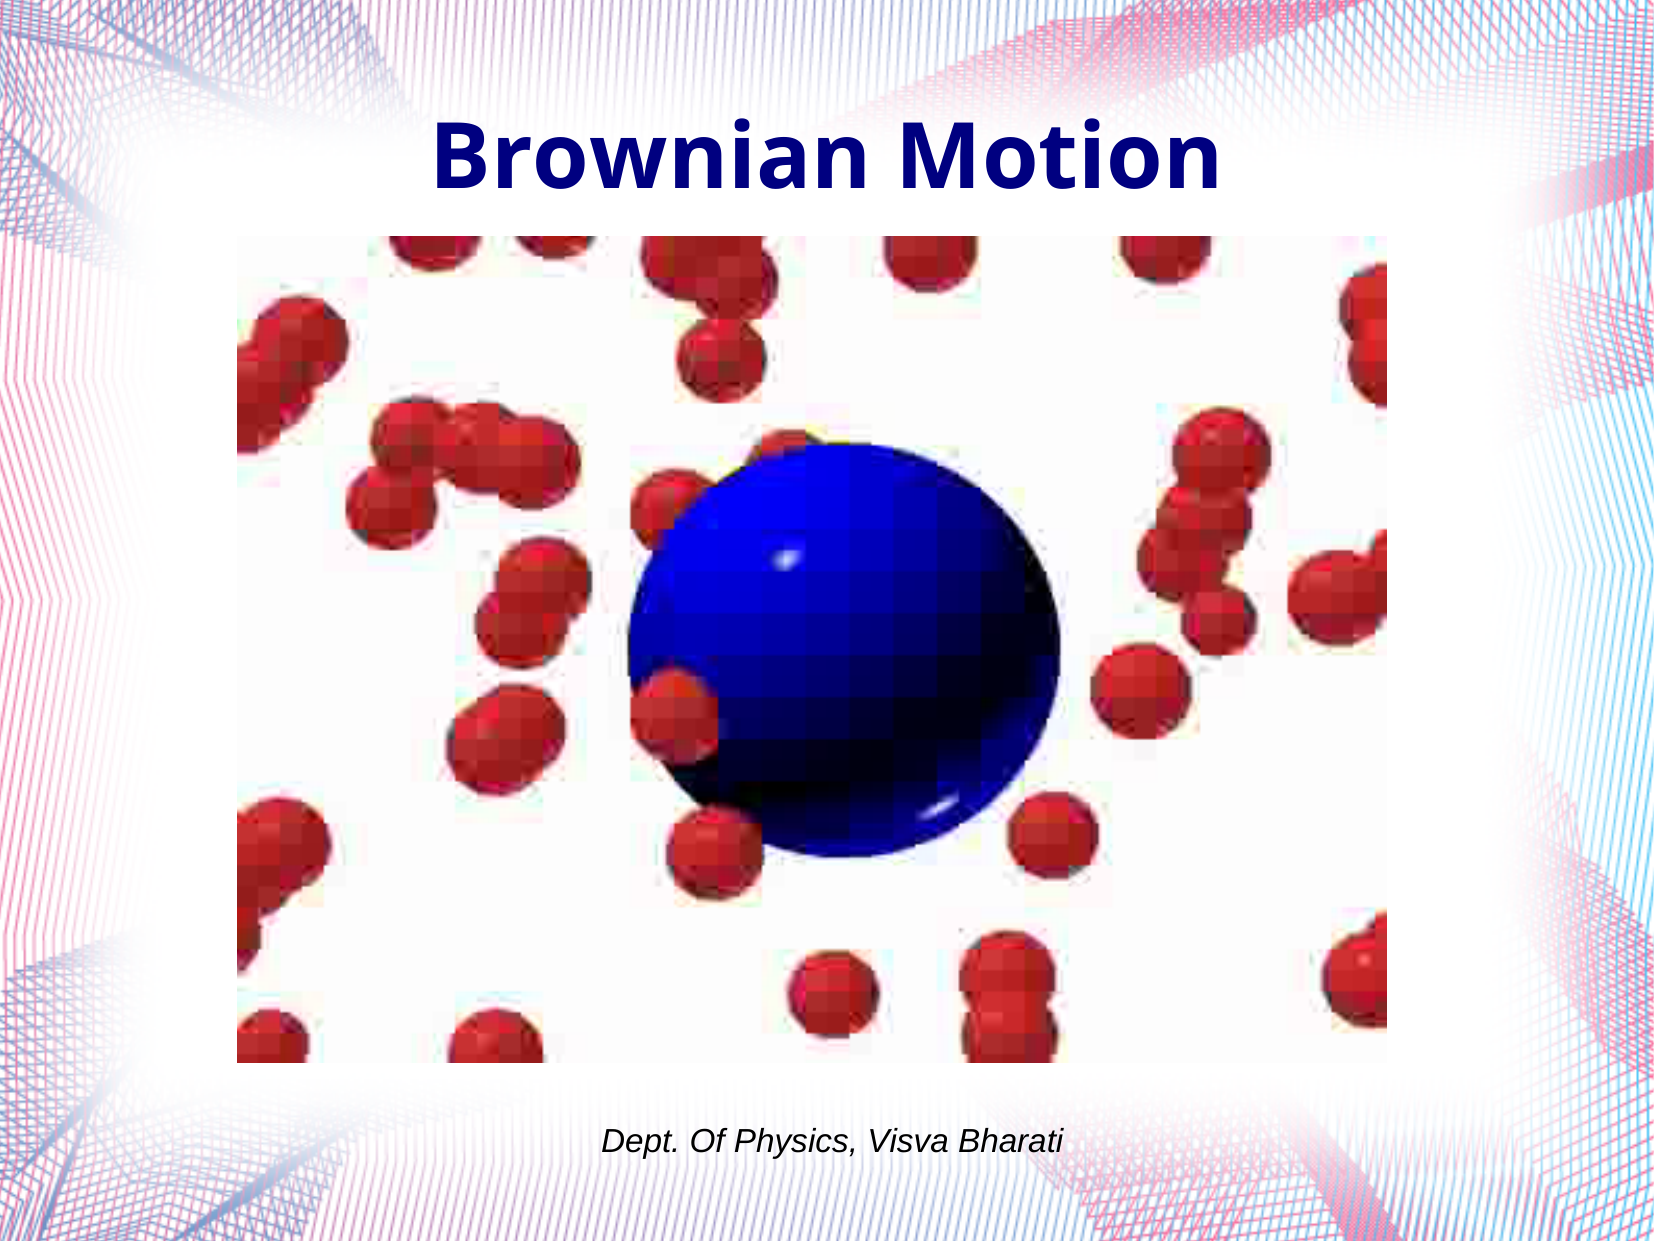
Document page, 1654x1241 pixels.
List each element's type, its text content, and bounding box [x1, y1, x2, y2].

title Brownian Motion [82, 49, 1571, 257]
text_box [236, 236, 1388, 1063]
list Dept. Of Physics, Visva Bharati [295, 1122, 1300, 1182]
picture [0, 0, 1654, 1241]
